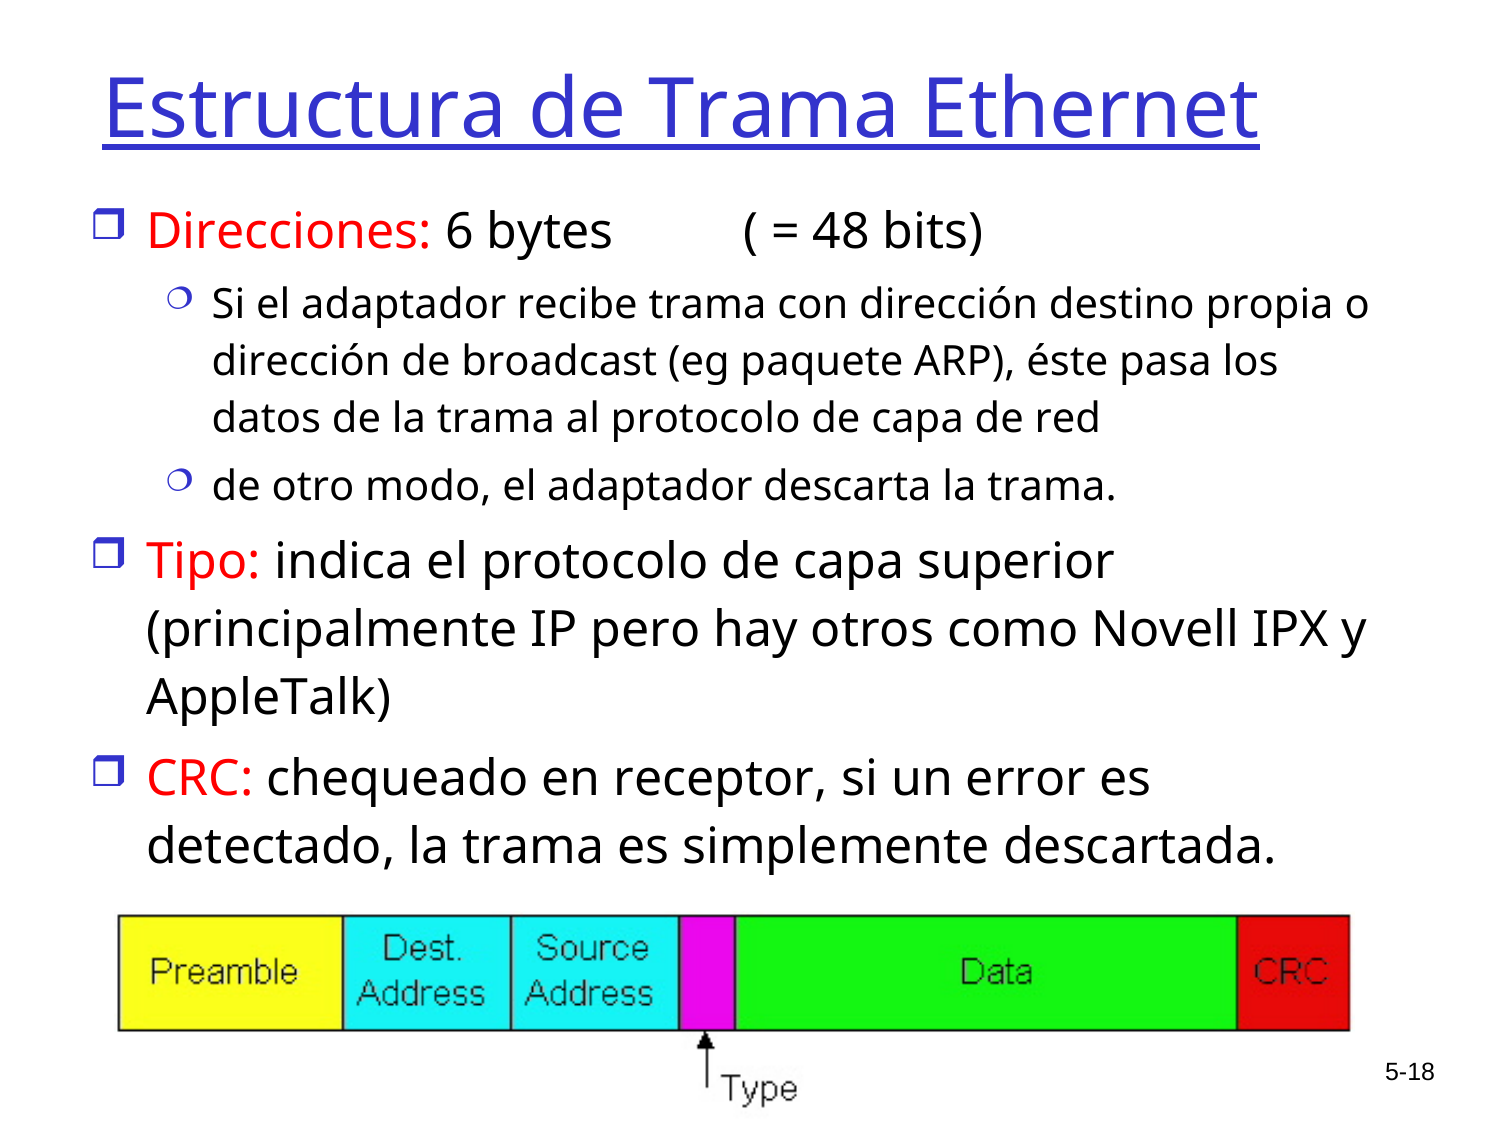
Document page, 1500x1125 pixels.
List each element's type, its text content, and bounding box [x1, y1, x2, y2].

title Estructura de Trama Ethernet [87, 23, 1363, 187]
list Direcciones: 6 bytes ( = 48 bits) Si el adaptador recibe trama con dirección destino propia o dirección de broadcast (eg paquete ARP), éste pasa los datos de la trama al protocolo de capa de red de otro modo, el adaptador descarta la trama. Tipo: indica el protocolo de capa superior (principalmente IP pero hay otros como Novell IPX y AppleTalk) CRC: chequeado en receptor, si un error es detectado, la trama es simplemente descartada. [75, 187, 1388, 1013]
picture [114, 911, 1355, 1125]
